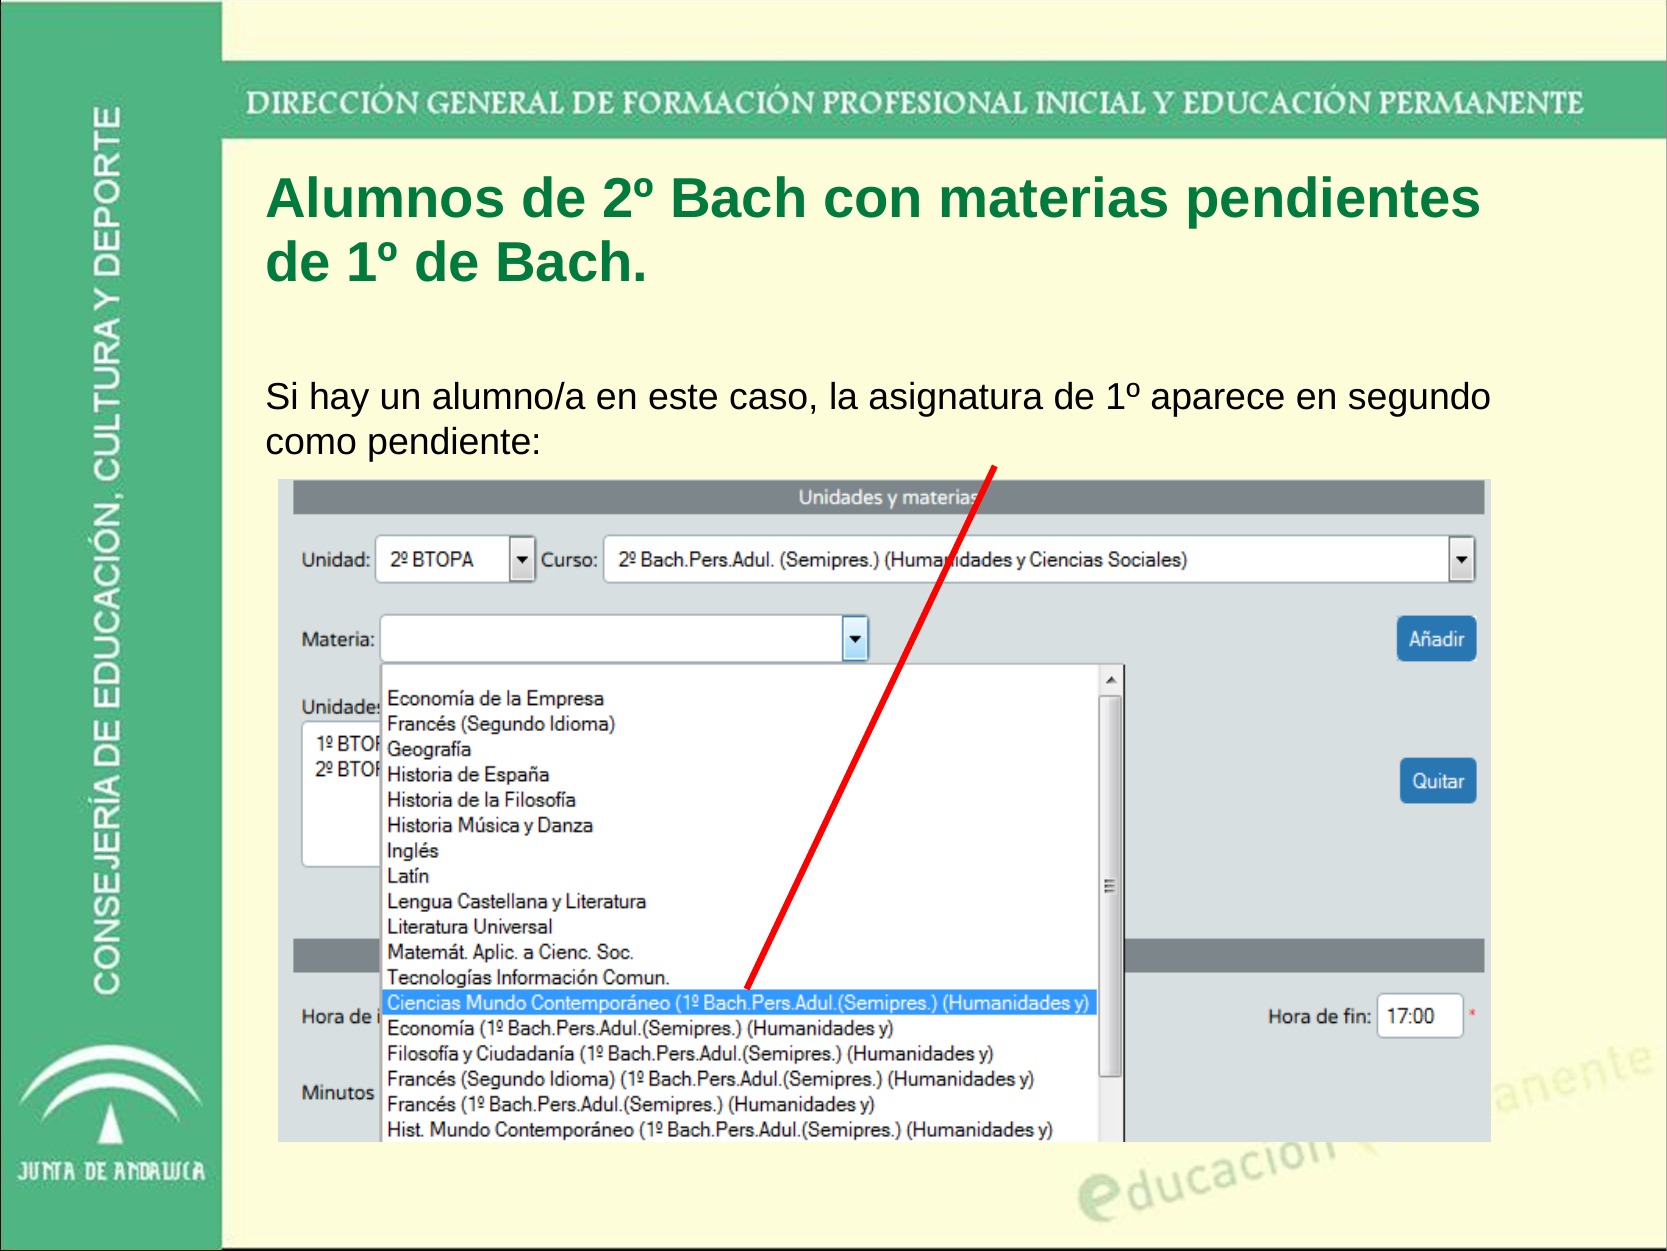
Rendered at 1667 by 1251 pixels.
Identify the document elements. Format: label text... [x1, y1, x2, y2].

text_box Si hay un alumno/a en este caso, la asignatura de 1º aparece en segundo como pendiente: [250, 357, 1537, 469]
picture [0, 0, 1667, 1251]
title Alumnos de 2º Bach con materias pendientes de 1º de Bach. [250, 112, 1667, 348]
